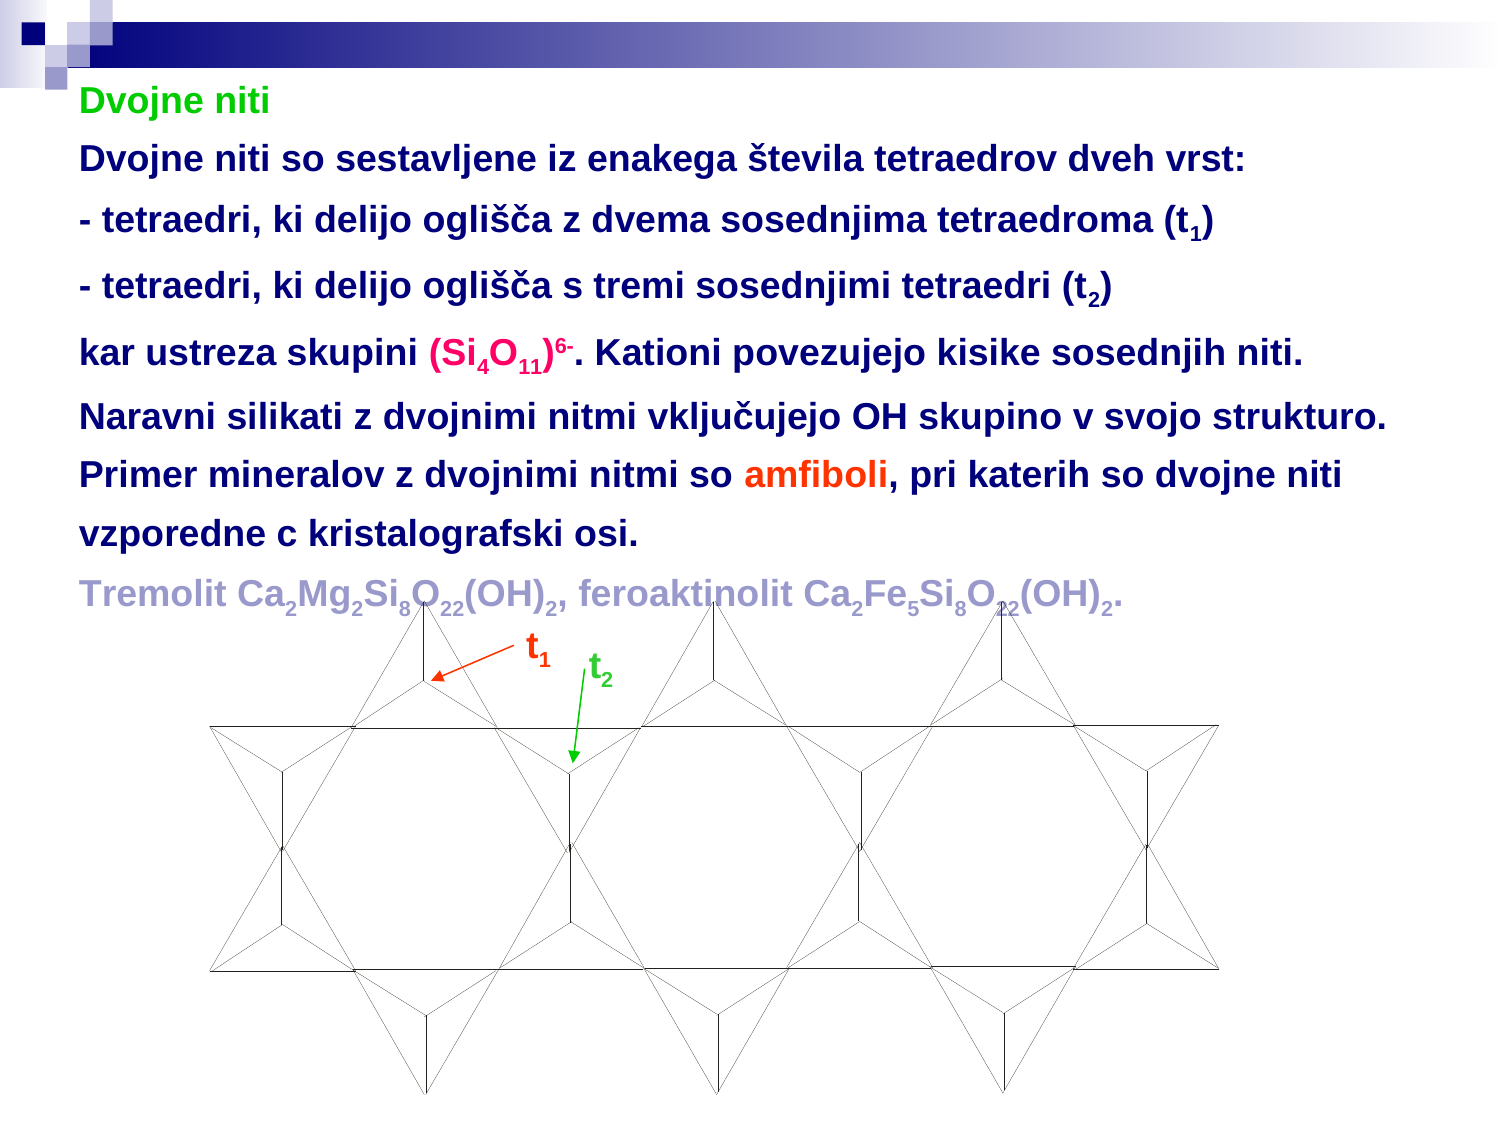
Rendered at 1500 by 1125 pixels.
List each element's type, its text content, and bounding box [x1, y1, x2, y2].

text_box Dvojne niti Dvojne niti so sestavljene iz enakega števila tetraedrov dveh vrst: - tetraedri, ki delijo oglišča z dvema sosednjima tetraedroma (t1) - tetraedri, ki delijo oglišča s tremi sosednjimi tetraedri (t2) kar ustreza skupini (Si4O11)6-. Kationi povezujejo kisike sosednjih niti. Naravni silikati z dvojnimi nitmi vključujejo OH skupino v svojo strukturo. Primer mineralov z dvojnimi nitmi so amfiboli, pri katerih so dvojne niti vzporedne c kristalografski osi. Tremolit Ca2Mg2Si8O22(OH)2, feroaktinolit Ca2Fe5Si8O22(OH)2. [64, 54, 1415, 629]
text_box t2 [574, 633, 629, 700]
text_box t1 [511, 612, 566, 680]
chart [206, 597, 1223, 1098]
